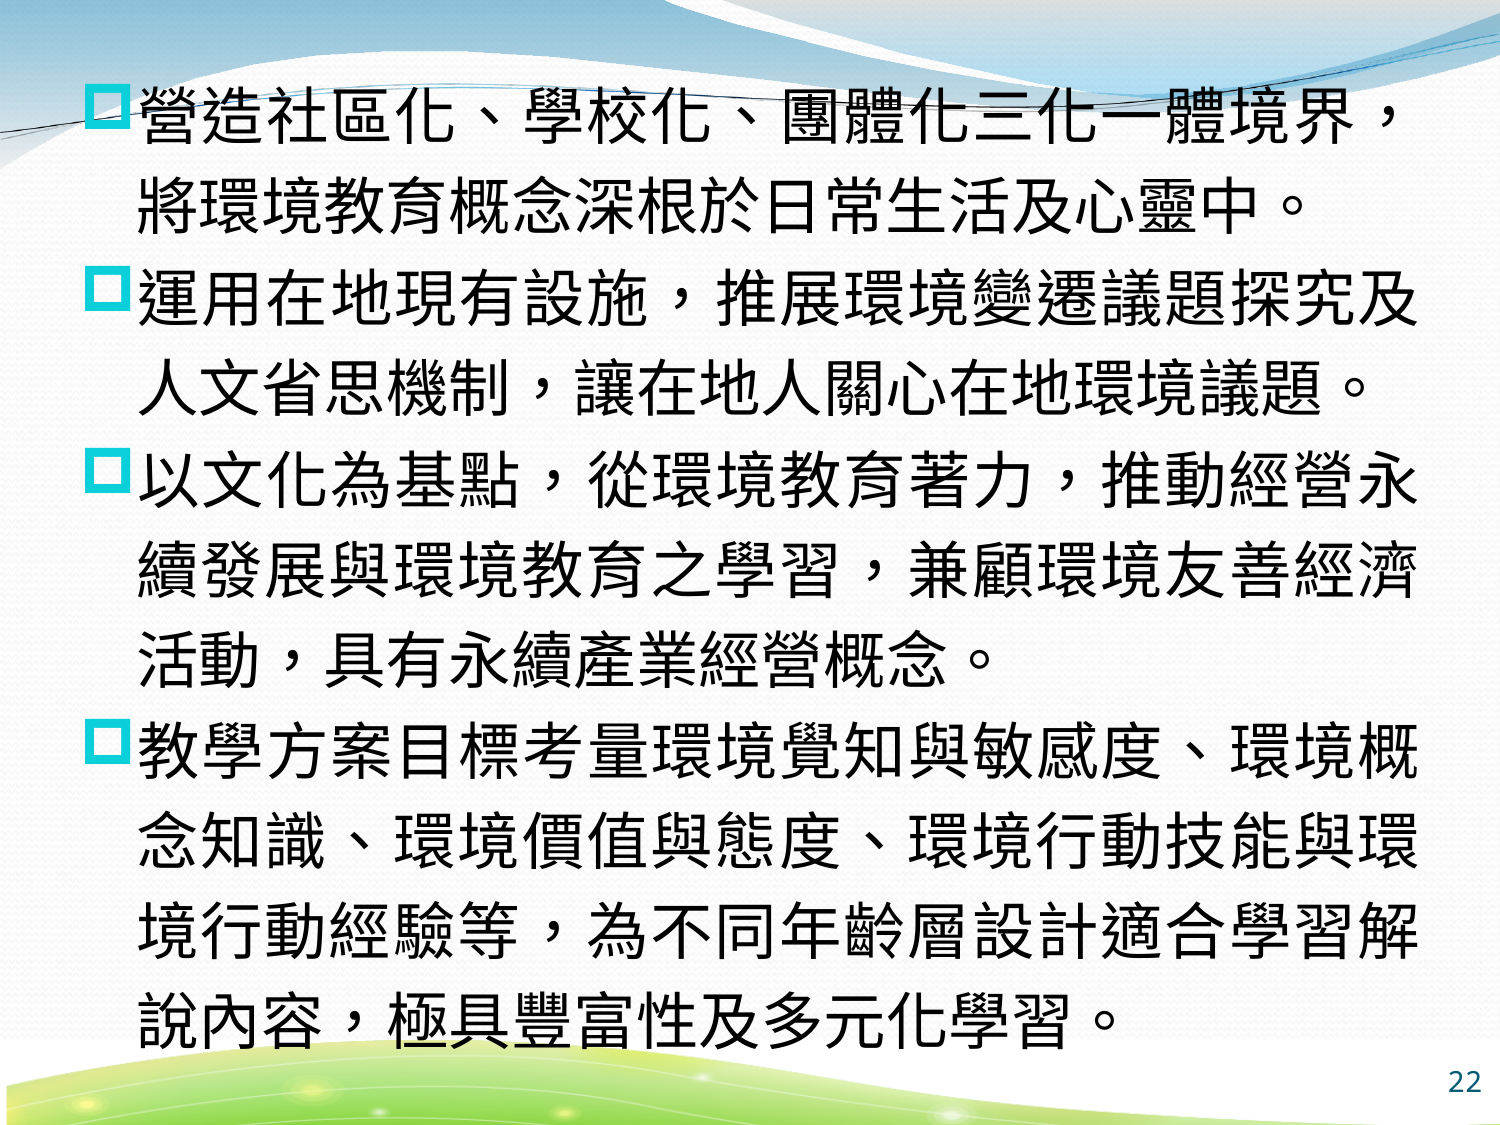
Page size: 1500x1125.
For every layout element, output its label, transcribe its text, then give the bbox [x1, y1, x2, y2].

text_box <編號> [1357, 1042, 1483, 1103]
list 營造社區化、學校化、團體化三化一體境界，將環境教育概念深根於日常生活及心靈中。 運用在地現有設施，推展環境變遷議題探究及人文省思機制，讓在地人關心在地環境議題。 以文化為基點，從環境教育著力，推動經營永續發展與環境教育之學習，兼顧環境友善經濟活動，具有永續產業經營概念。 教學方案目標考量環境覺知與敏感度、環境概念知識、環境價值與態度、環境行動技能與環境行動經驗等，為不同年齡層設計適合學習解說內容，極具豐富性及多元化學習。 [64, 54, 1436, 1003]
picture [0, 0, 1500, 1125]
